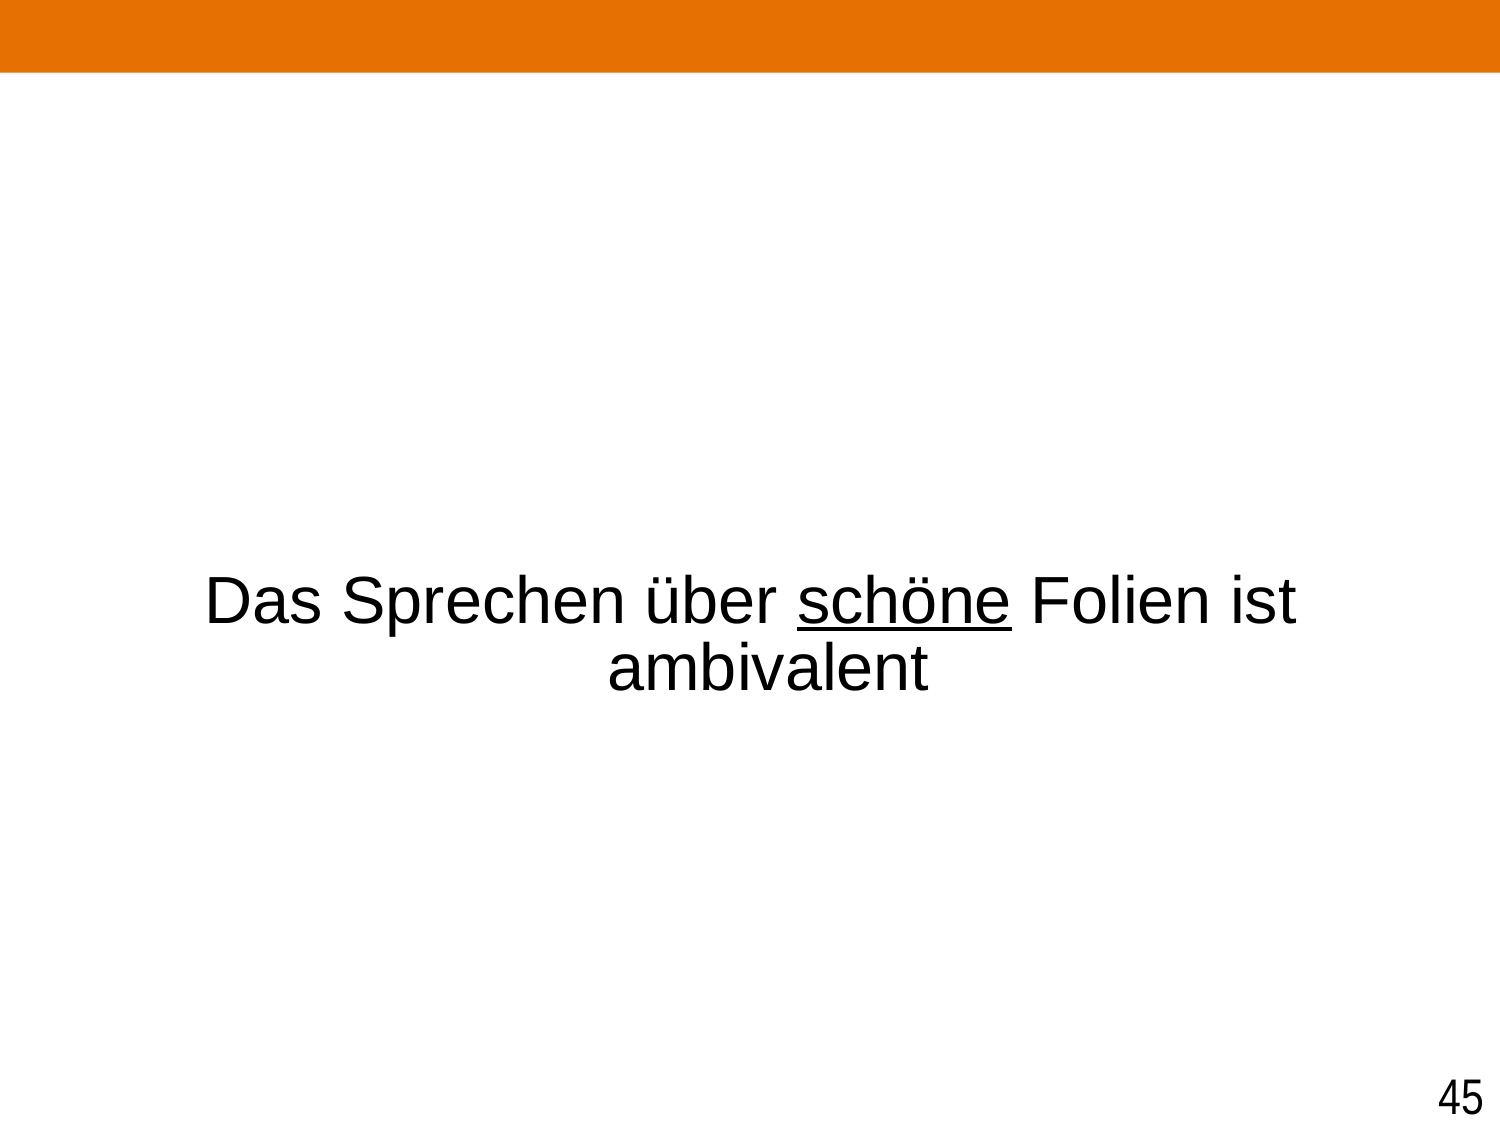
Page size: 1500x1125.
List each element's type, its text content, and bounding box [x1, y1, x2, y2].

subtitle Das Sprechen über schöne Folien ist ambivalent [64, 257, 1402, 1017]
picture [0, 0, 1500, 75]
